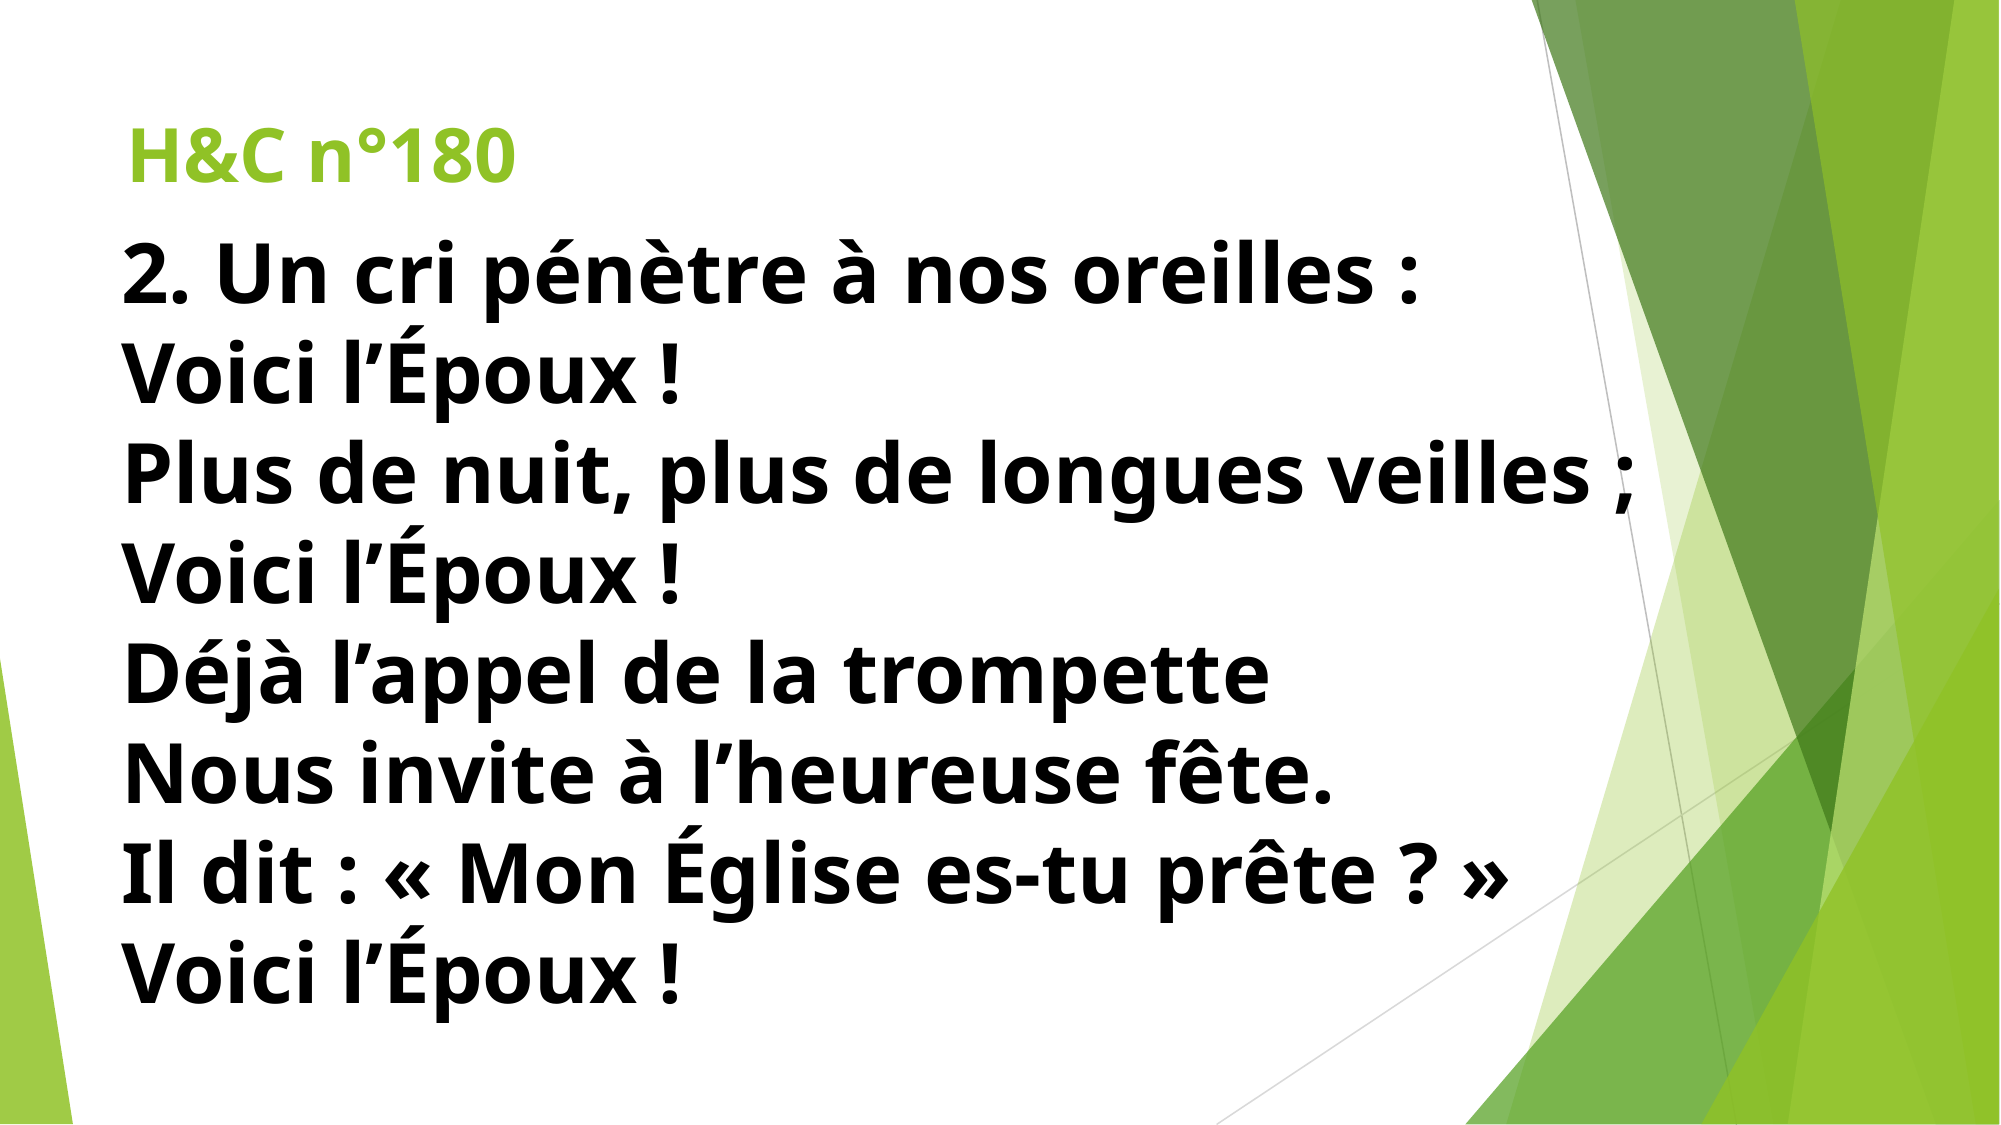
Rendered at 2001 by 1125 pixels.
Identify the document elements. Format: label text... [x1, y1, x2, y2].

text_box 2. Un cri pénètre à nos oreilles : Voici l’Époux ! Plus de nuit, plus de longues veilles ; Voici l’Époux ! Déjà l’appel de la trompette Nous invite à l’heureuse fête. Il dit : « Mon Église es-tu prête ? » Voici l’Époux ! [106, 213, 1973, 1037]
text_box H&C n°180 [111, 99, 1522, 213]
